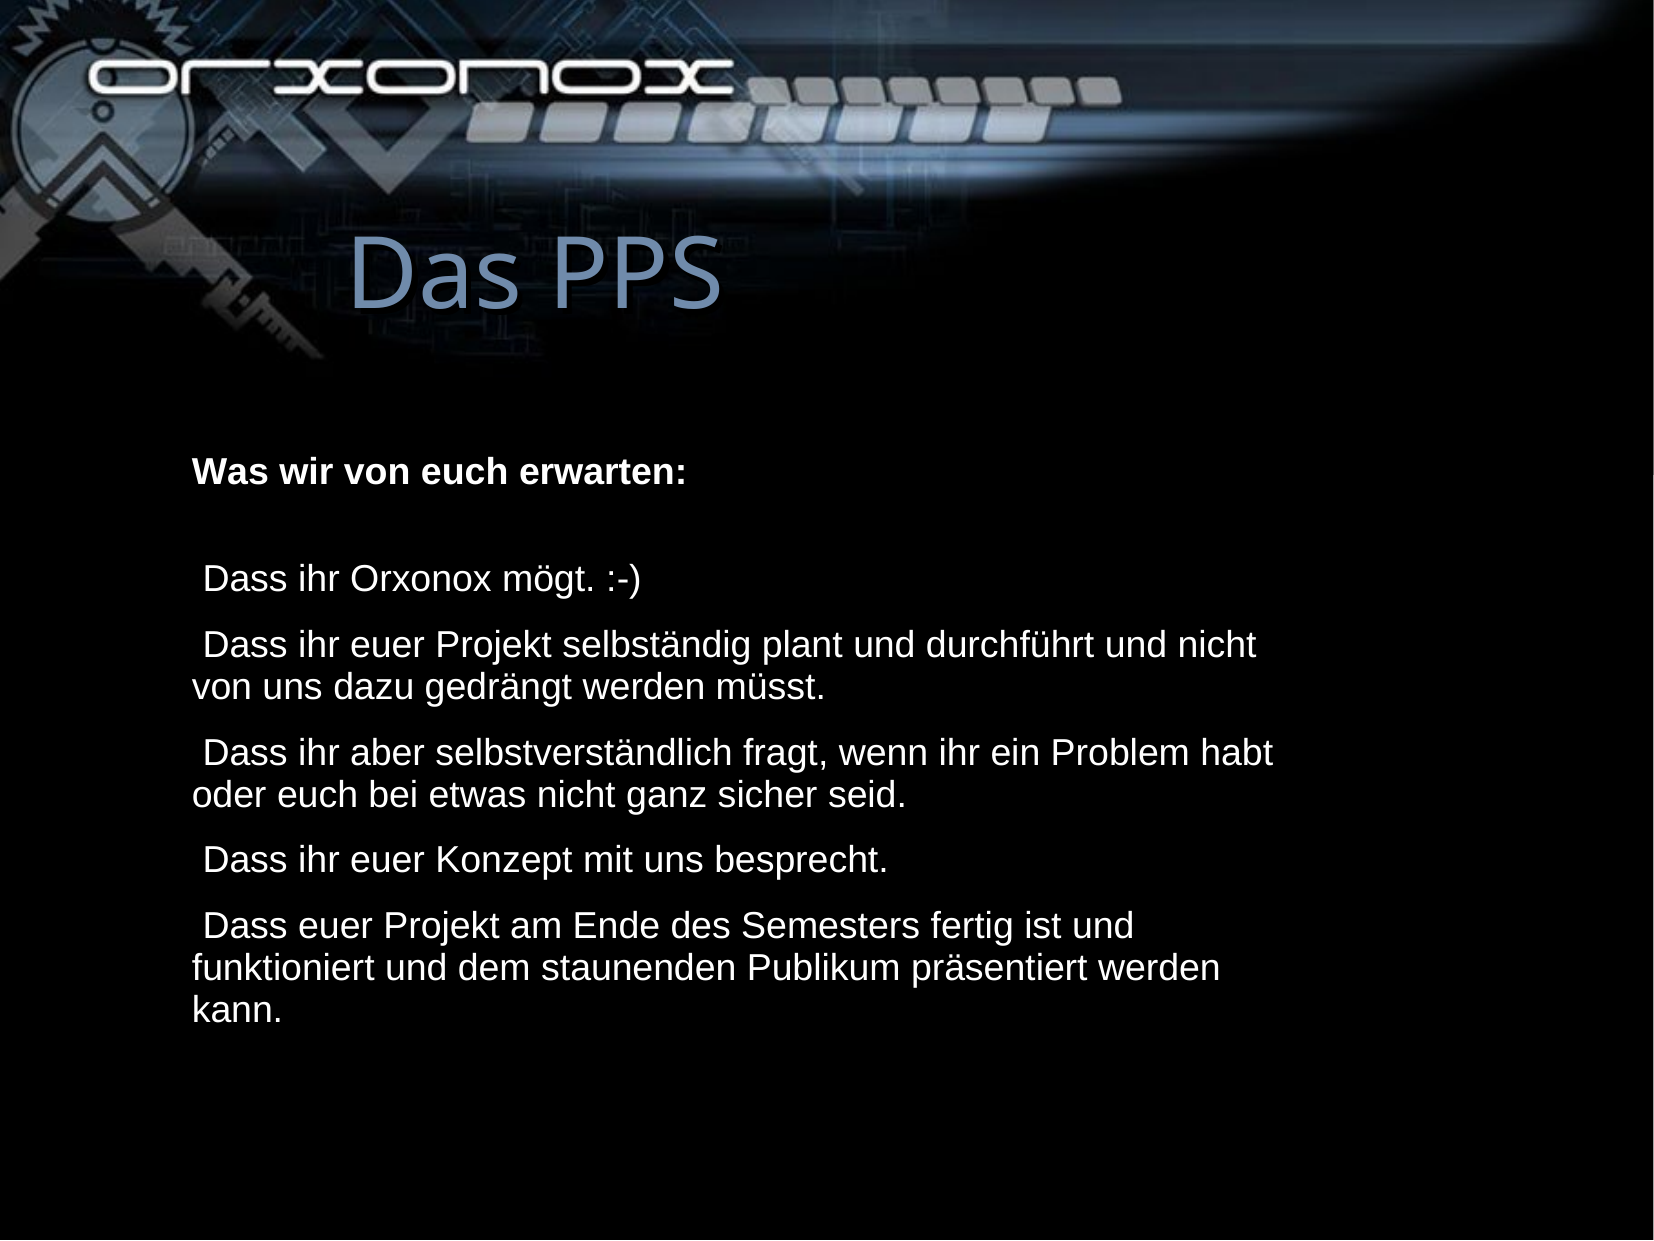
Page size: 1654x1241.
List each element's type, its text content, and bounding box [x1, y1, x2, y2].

text_box Das PPS [330, 194, 1306, 344]
picture [0, 0, 1654, 475]
text_box Was wir von euch erwarten: Dass ihr Orxonox mögt. :-) Dass ihr euer Projekt selbständig plant und durchführt und nicht von uns dazu gedrängt werden müsst. Dass ihr aber selbstverständlich fragt, wenn ihr ein Problem habt oder euch bei etwas nicht ganz sicher seid. Dass ihr euer Konzept mit uns besprecht. Dass euer Projekt am Ende des Semesters fertig ist und funktioniert und dem staunenden Publikum präsentiert werden kann. [177, 442, 1329, 1040]
